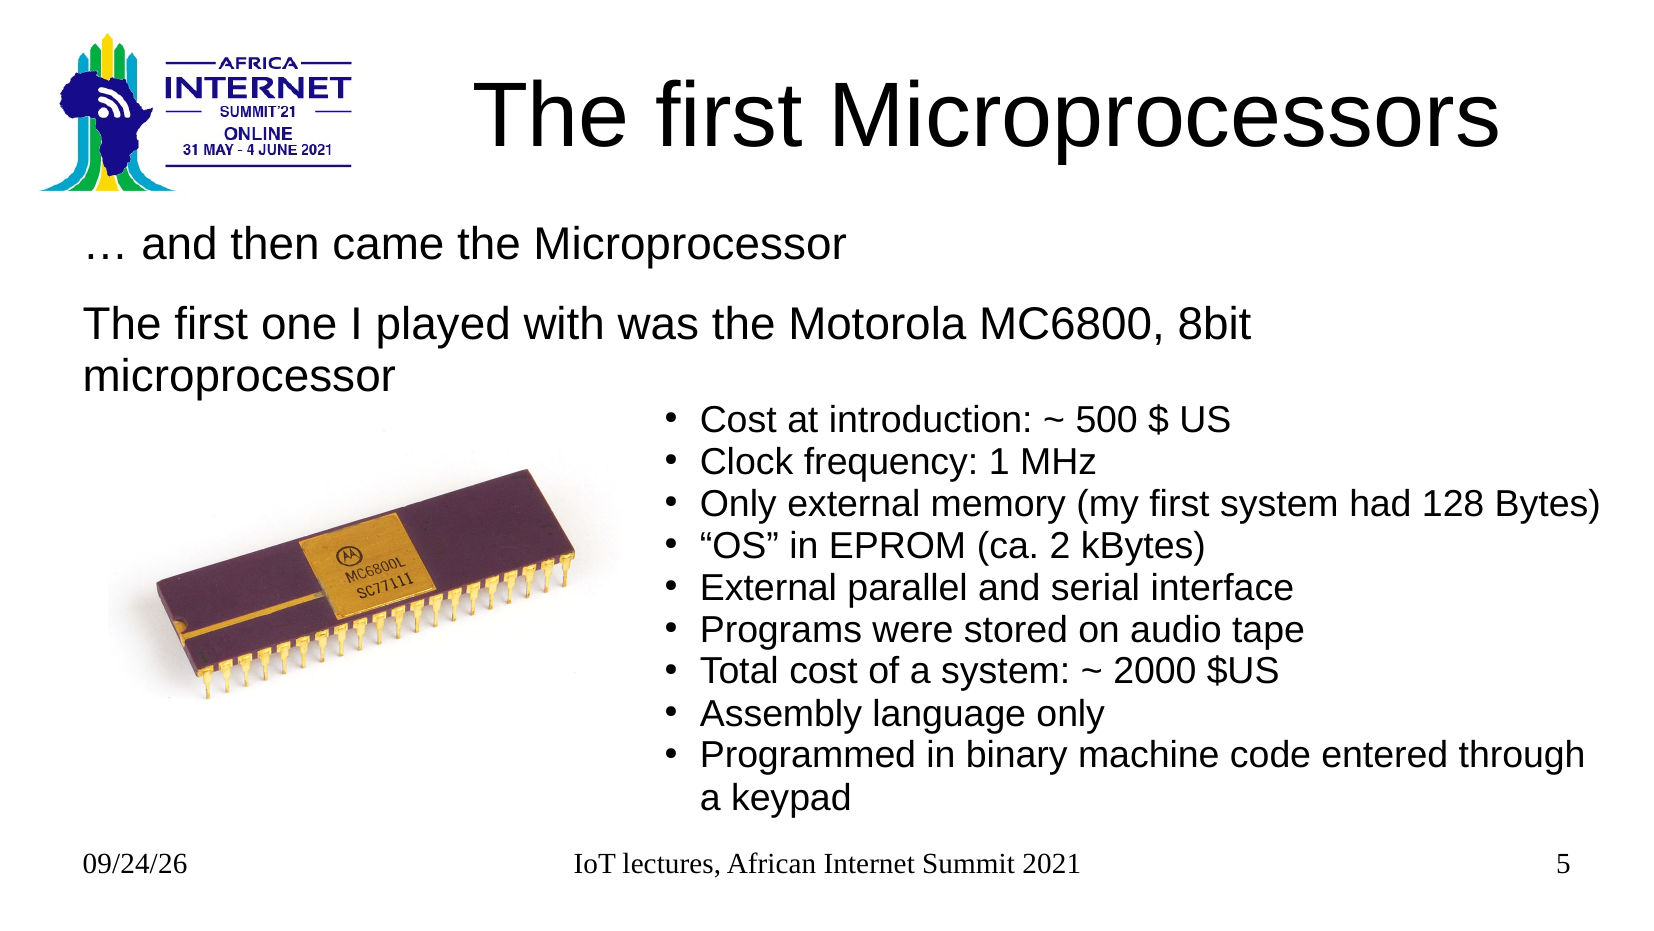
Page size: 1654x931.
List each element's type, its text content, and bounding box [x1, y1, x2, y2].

picture [108, 421, 621, 739]
text_box Cost at introduction: ~ 500 $ US Clock frequency: 1 MHz Only external memory (my first system had 128 Bytes) “OS” in EPROM (ca. 2 kBytes) External parallel and serial interface Programs were stored on audio tape Total cost of a system: ~ 2000 $US Assembly language only Programmed in binary machine code entered through a keypad [649, 390, 1625, 910]
title The first Microprocessors [403, 37, 1571, 193]
list … and then came the Microprocessor The first one I played with was the Motorola MC6800, 8bit microprocessor [82, 217, 1571, 414]
picture [9, 11, 384, 207]
